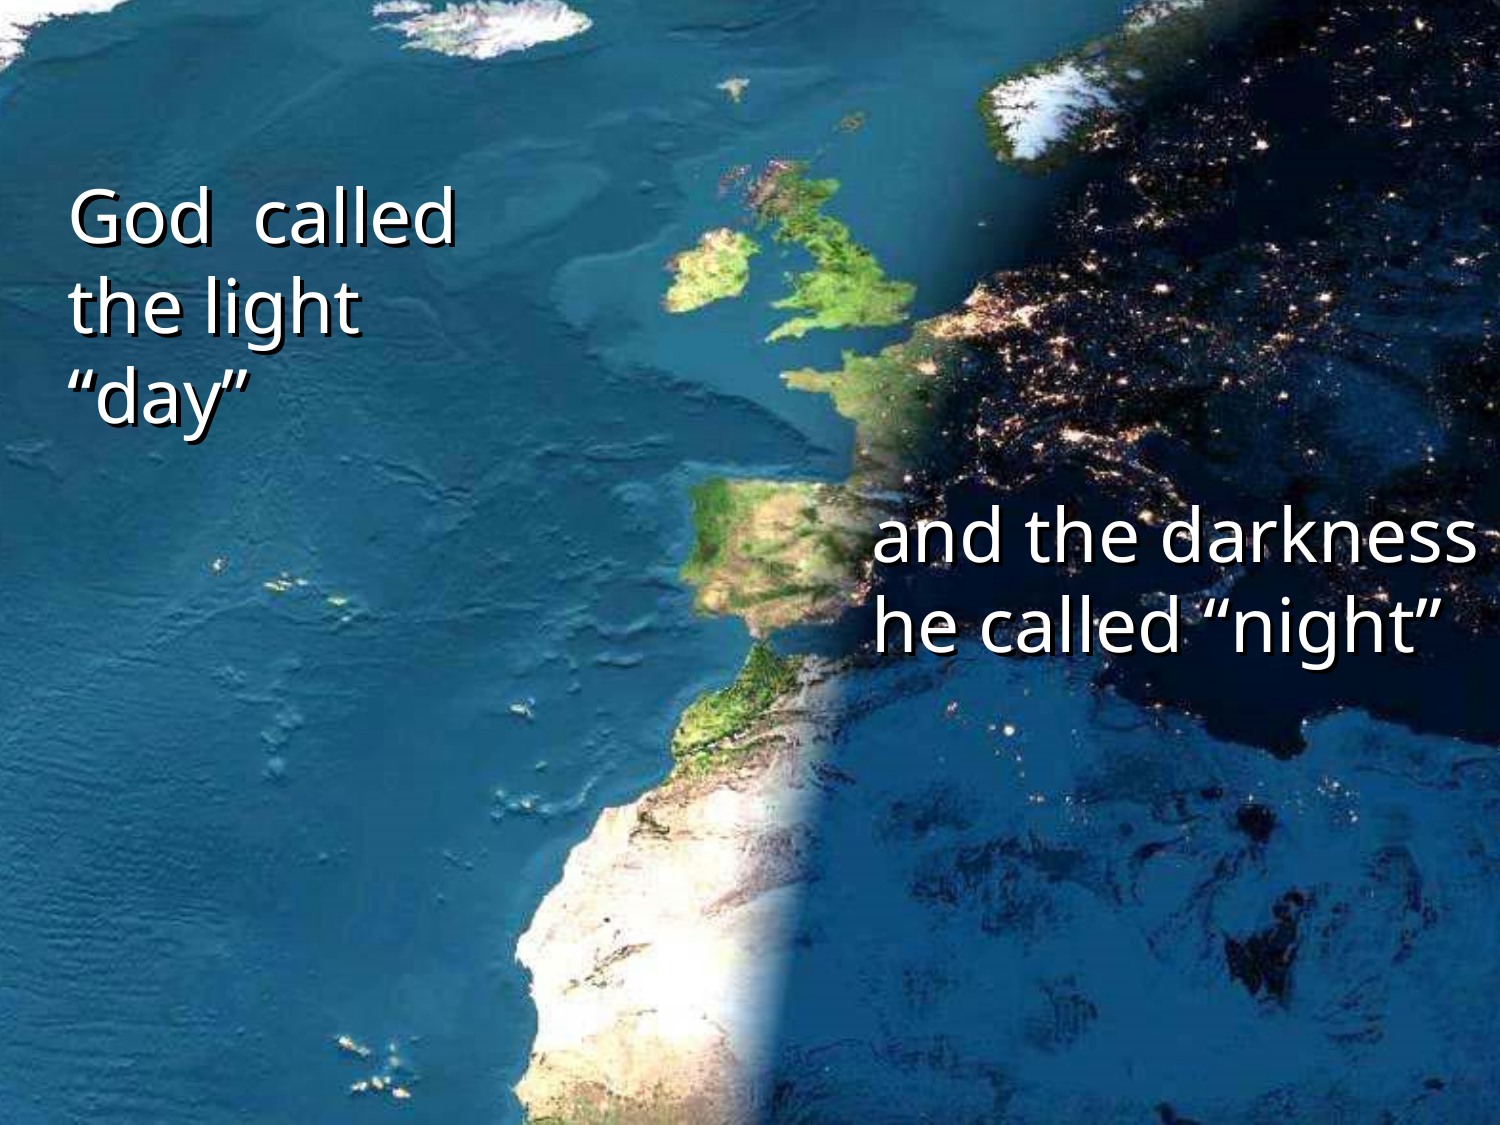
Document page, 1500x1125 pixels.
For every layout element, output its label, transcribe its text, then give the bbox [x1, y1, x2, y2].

text_box God called the light “day” [53, 160, 538, 447]
picture [0, 0, 1500, 1125]
text_box and the darkness he called “night” [856, 479, 1500, 676]
